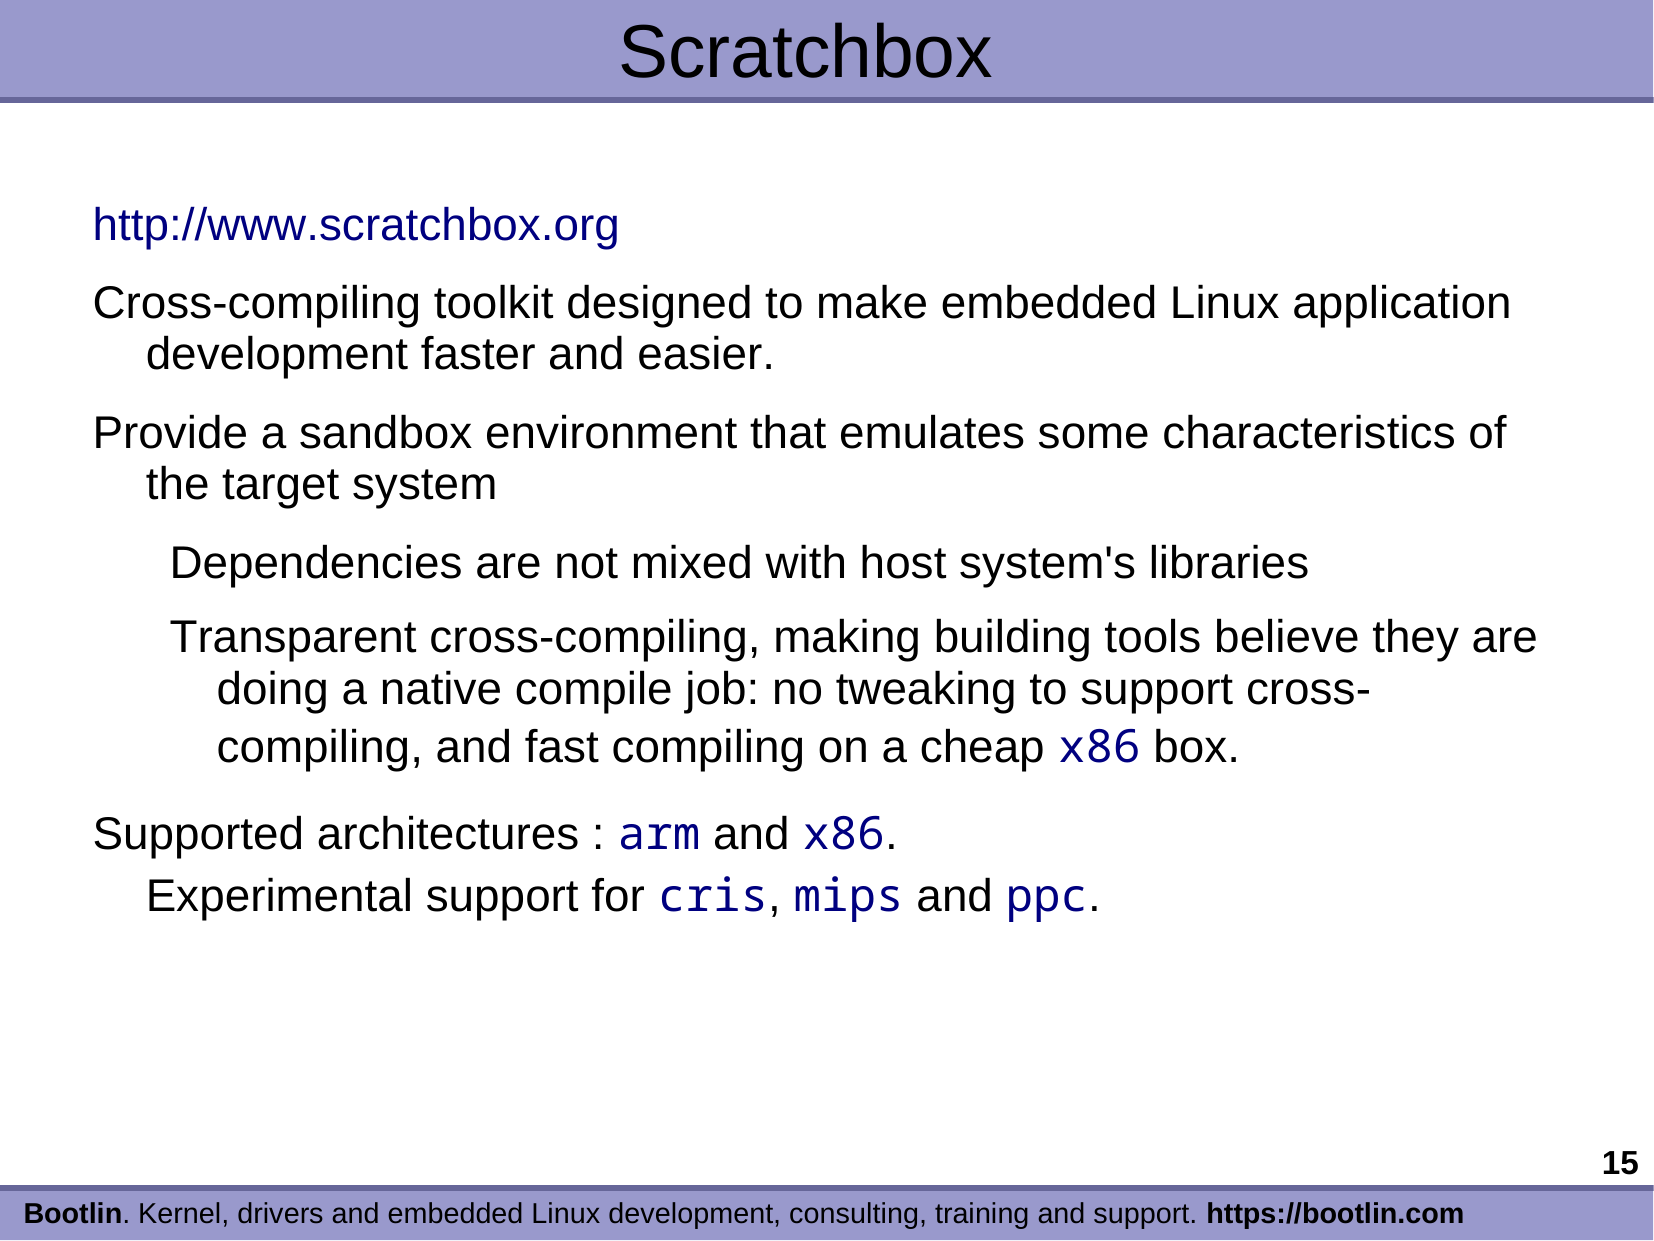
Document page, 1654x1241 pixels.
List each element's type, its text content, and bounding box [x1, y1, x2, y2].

title Scratchbox [60, 5, 1551, 97]
list http://www.scratchbox.org Cross-compiling toolkit designed to make embedded Linux application development faster and easier. Provide a sandbox environment that emulates some characteristics of the target system Dependencies are not mixed with host system's libraries Transparent cross-compiling, making building tools believe they are doing a native compile job: no tweaking to support cross-compiling, and fast compiling on a cheap x86 box. Supported architectures : arm and x86. Experimental support for cris, mips and ppc. [75, 198, 1576, 1049]
